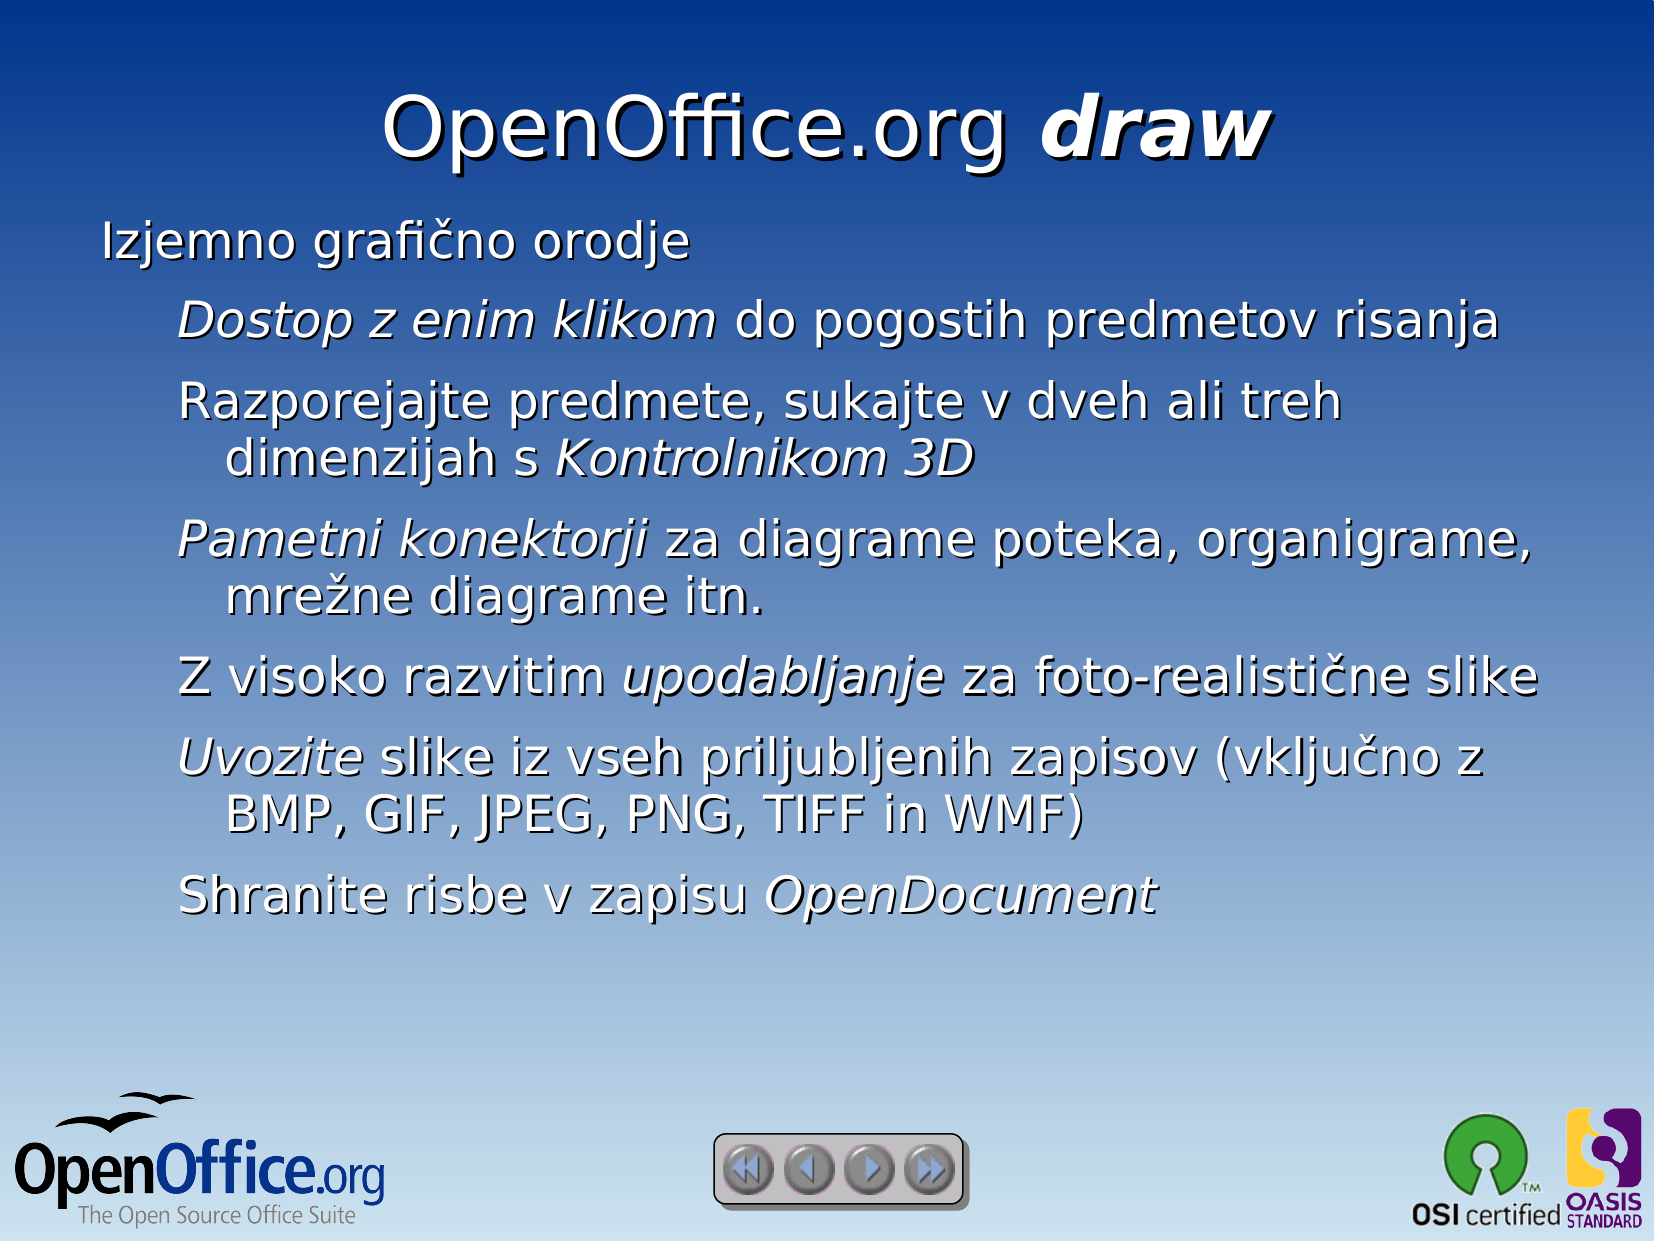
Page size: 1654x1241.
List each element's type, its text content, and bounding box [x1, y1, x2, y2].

picture [784, 1144, 835, 1195]
list Izjemno grafično orodje Dostop z enim klikom do pogostih predmetov risanja Razporejajte predmete, sukajte v dveh ali treh dimenzijah s Kontrolnikom 3D Pametni konektorji za diagrame poteka, organigrame, mrežne diagrame itn. Z visoko razvitim upodabljanje za foto-realistične slike Uvozite slike iz vseh priljubljenih zapisov (vključno z BMP, GIF, JPEG, PNG, TIFF in WMF) Shranite risbe v zapisu OpenDocument [82, 212, 1571, 1055]
title OpenOffice.org draw [82, 56, 1571, 200]
picture [723, 1144, 774, 1195]
picture [904, 1144, 955, 1195]
picture [15, 1092, 384, 1229]
picture [844, 1144, 895, 1195]
text_box [714, 1133, 963, 1204]
picture [1405, 1102, 1654, 1238]
